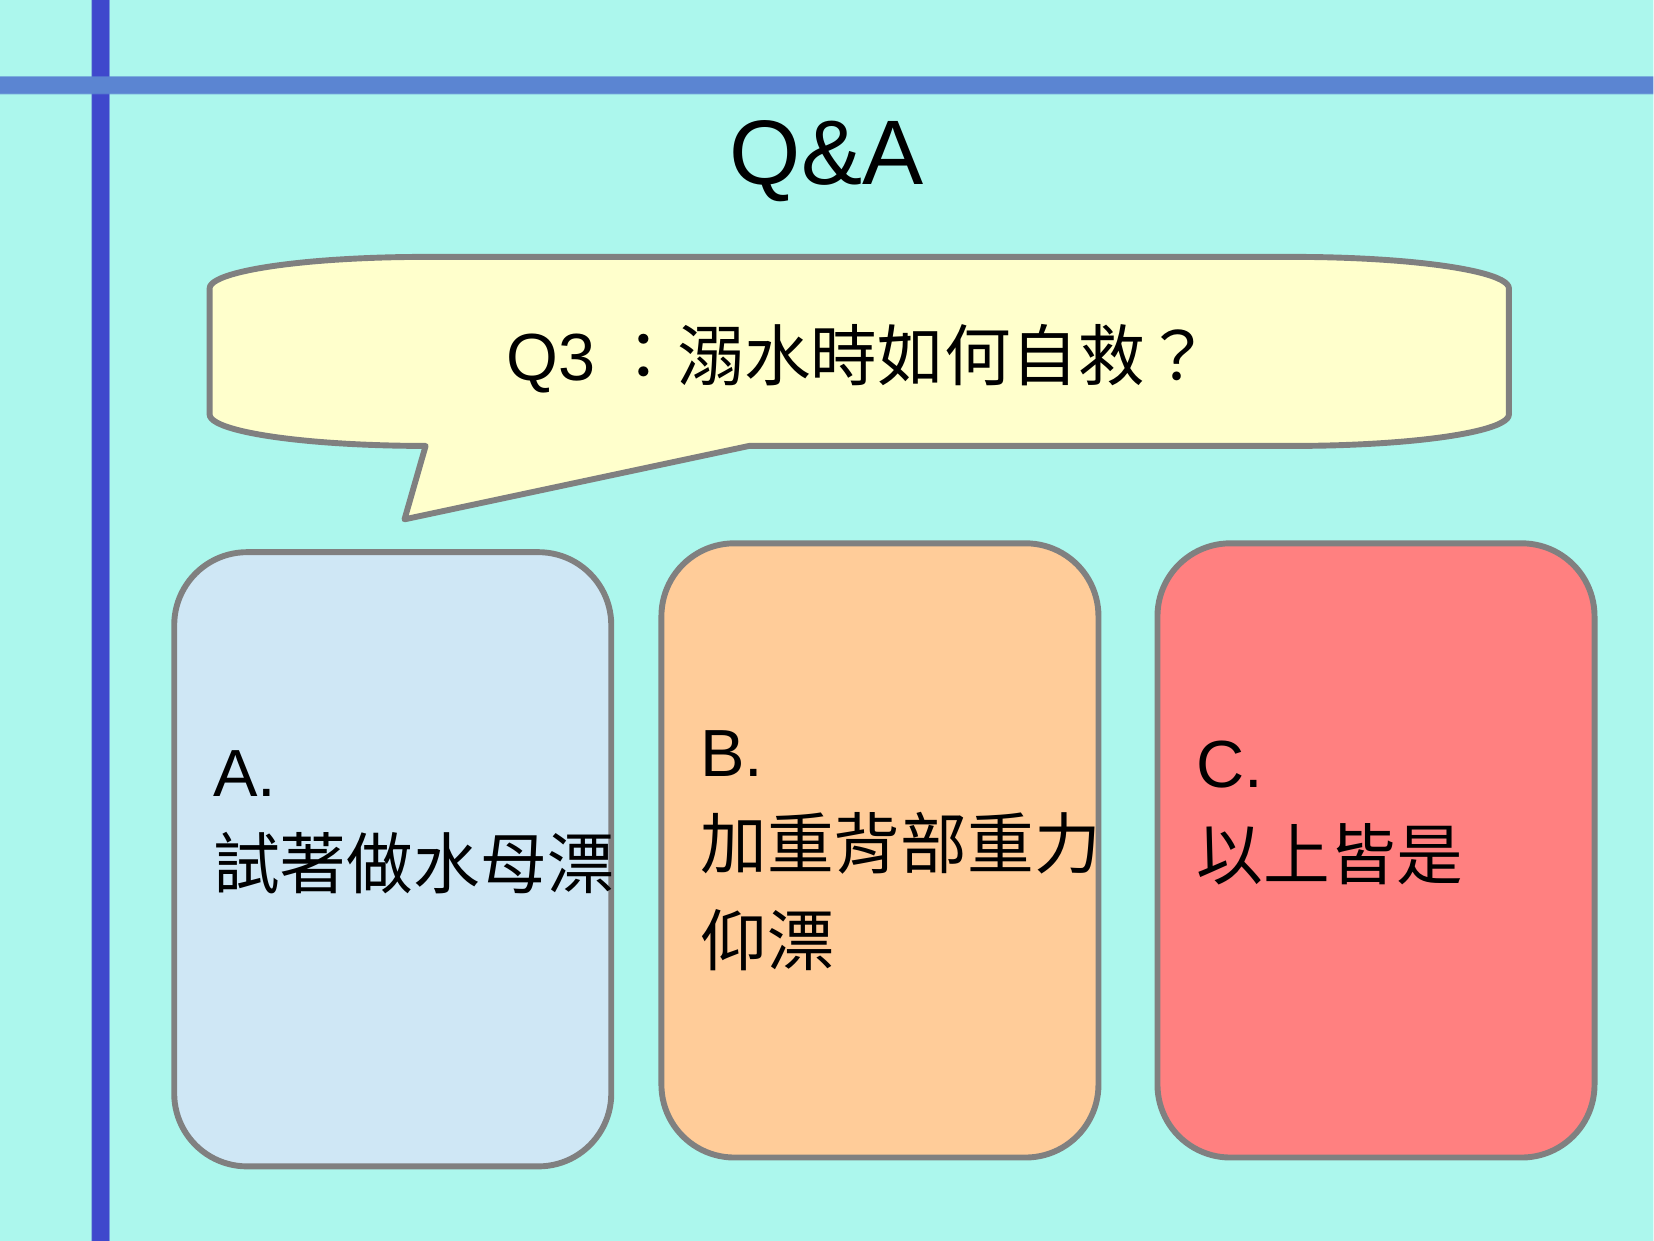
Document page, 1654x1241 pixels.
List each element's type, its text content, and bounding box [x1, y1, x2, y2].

text_box A. 試著做水母漂 [174, 552, 612, 1167]
picture [0, 0, 1654, 1241]
title Q&A [82, 49, 1571, 257]
text_box B. 加重背部重力 仰漂 [661, 543, 1099, 1158]
text_box C. 以上皆是 [1157, 543, 1595, 1158]
text_box Q3：溺水時如何自救？ [209, 257, 1509, 520]
